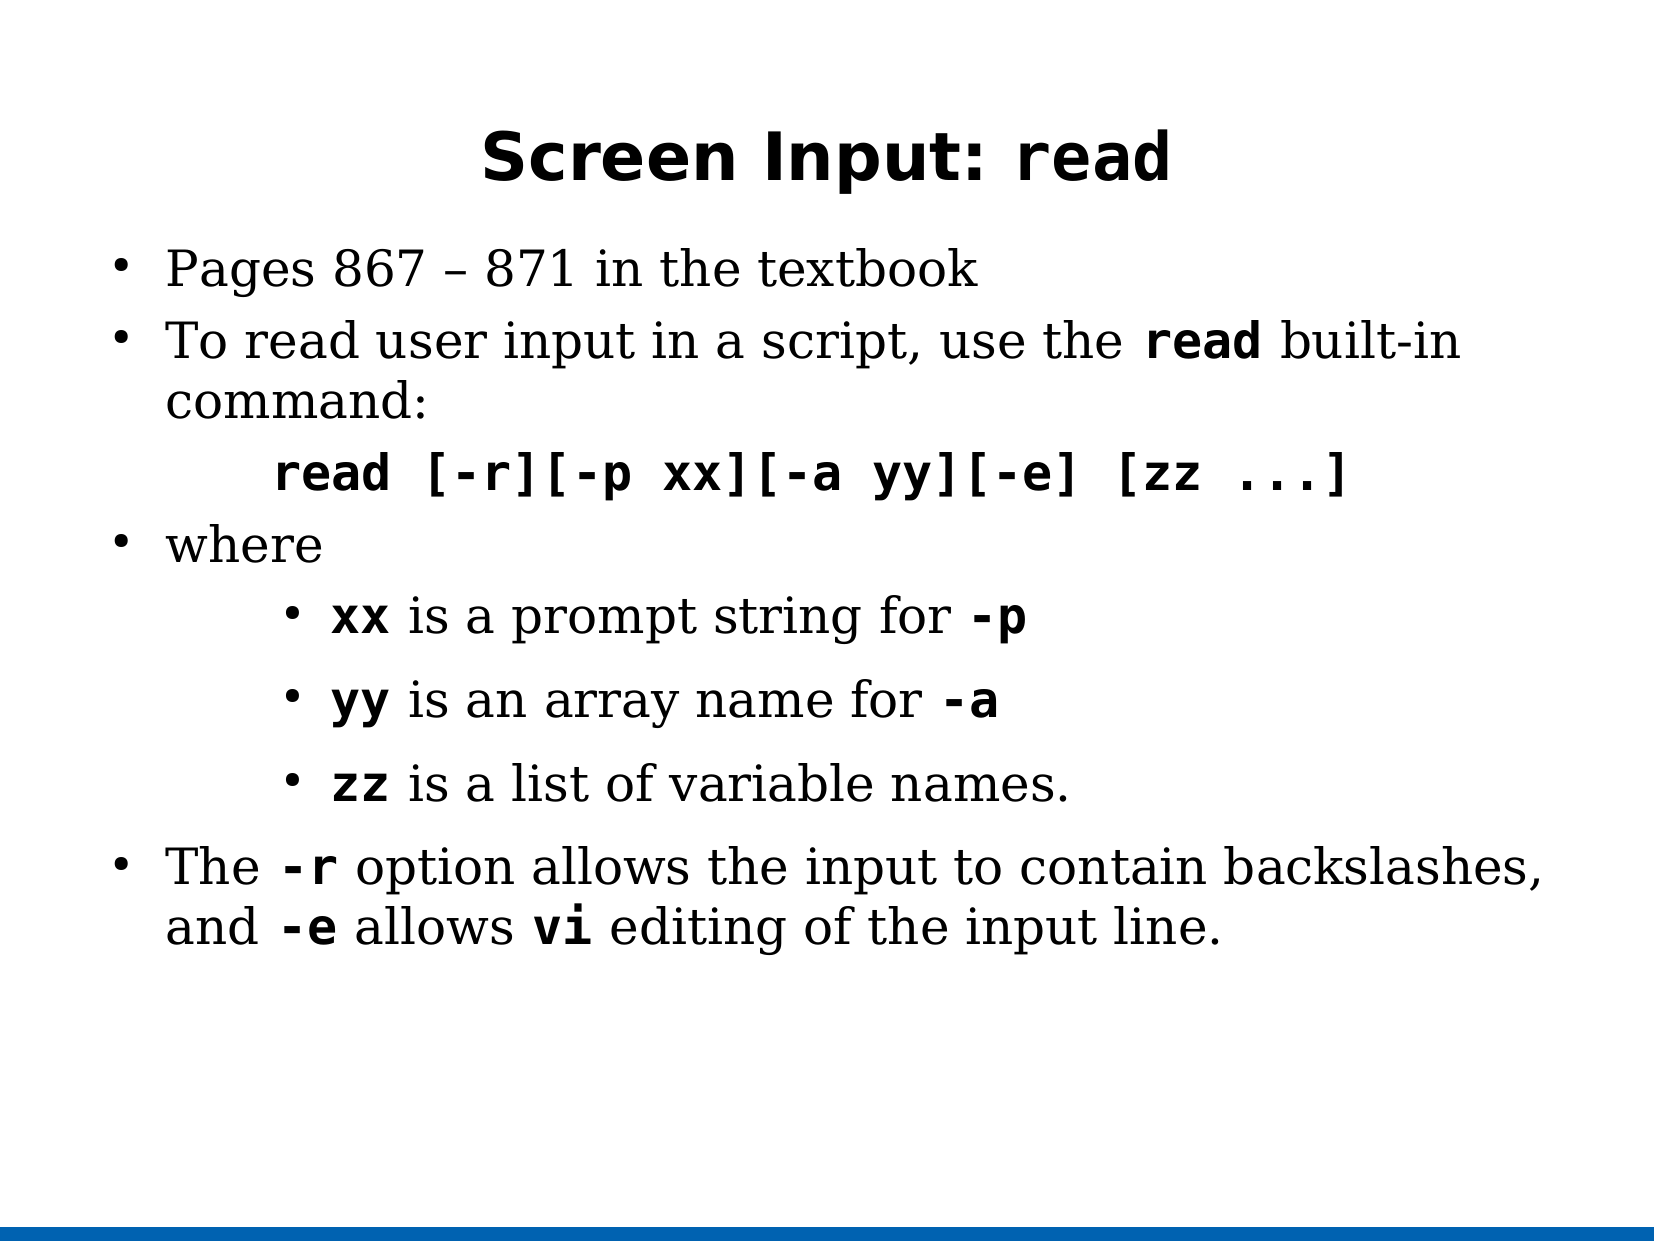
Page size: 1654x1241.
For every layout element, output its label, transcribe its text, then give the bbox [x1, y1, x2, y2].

title Screen Input: read [82, 50, 1571, 257]
list Pages 867 – 871 in the textbook To read user input in a script, use the read built-in command: read [-r][-p xx][-a yy][-e] [zz ...] where xx is a prompt string for -p yy is an array name for -a zz is a list of variable names. The -r option allows the input to contain backslashes, and -e allows vi editing of the input line. [79, 229, 1569, 1049]
